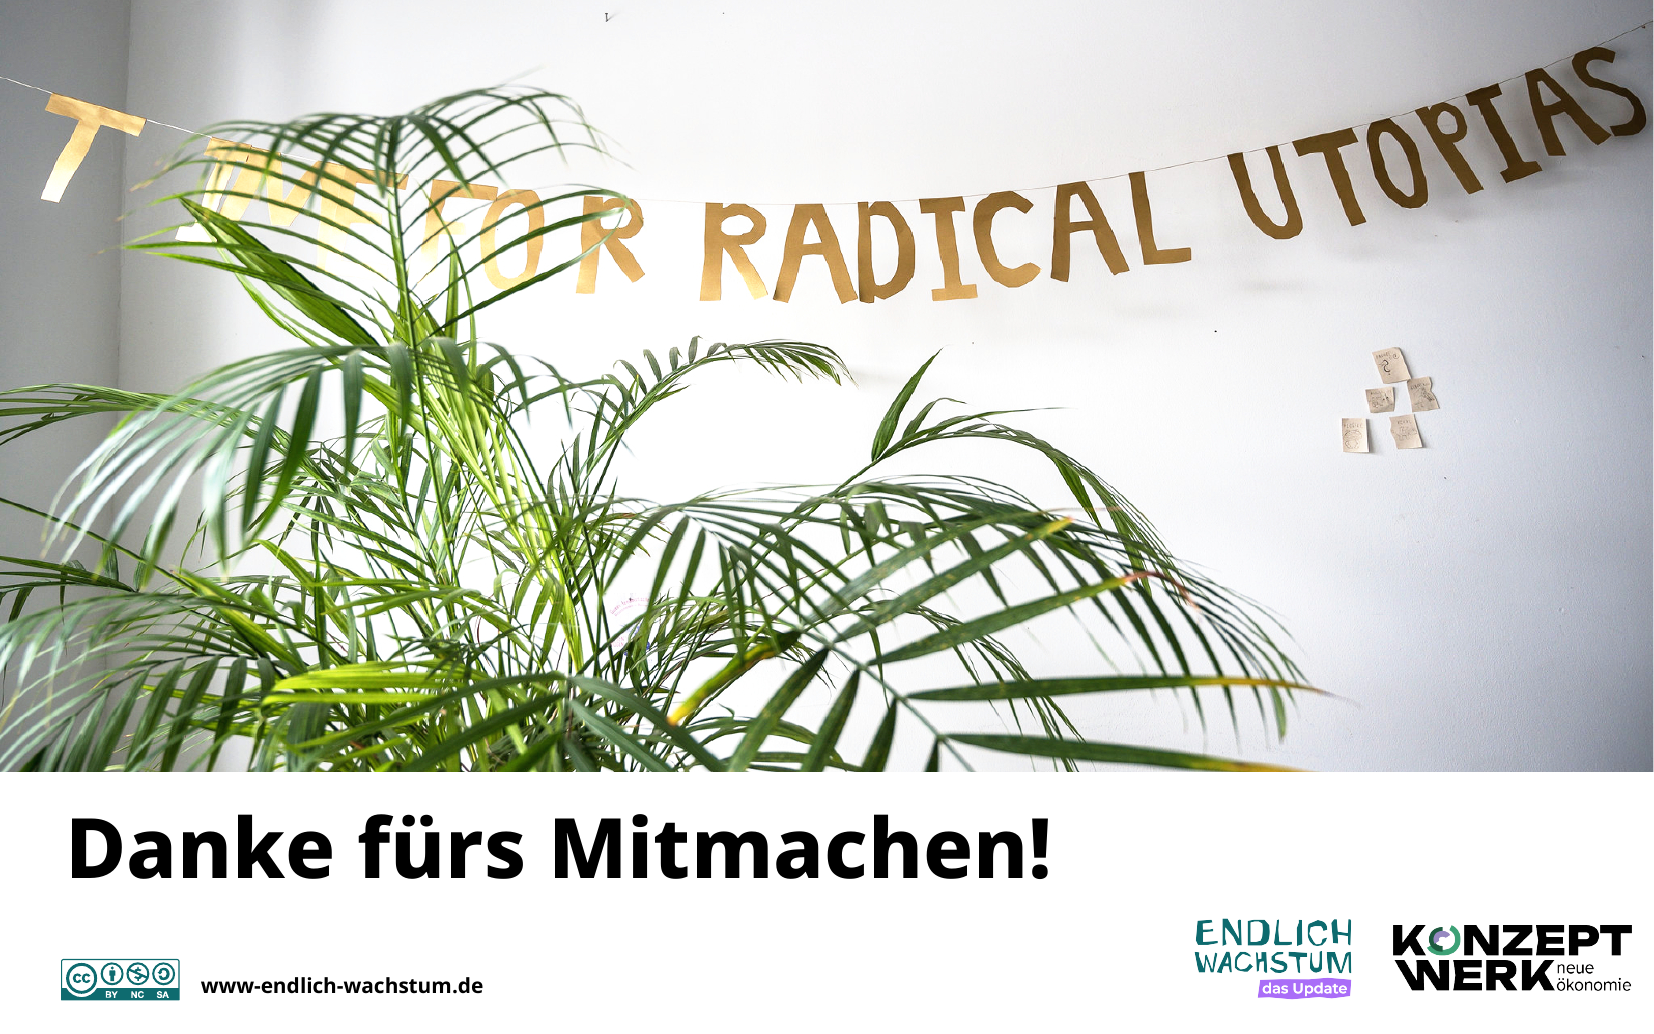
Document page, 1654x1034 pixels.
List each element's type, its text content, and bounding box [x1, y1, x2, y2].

picture [0, 0, 1654, 772]
title Danke fürs Mitmachen! [65, 789, 1554, 962]
picture [1387, 917, 1636, 997]
picture [1176, 962, 1374, 1011]
